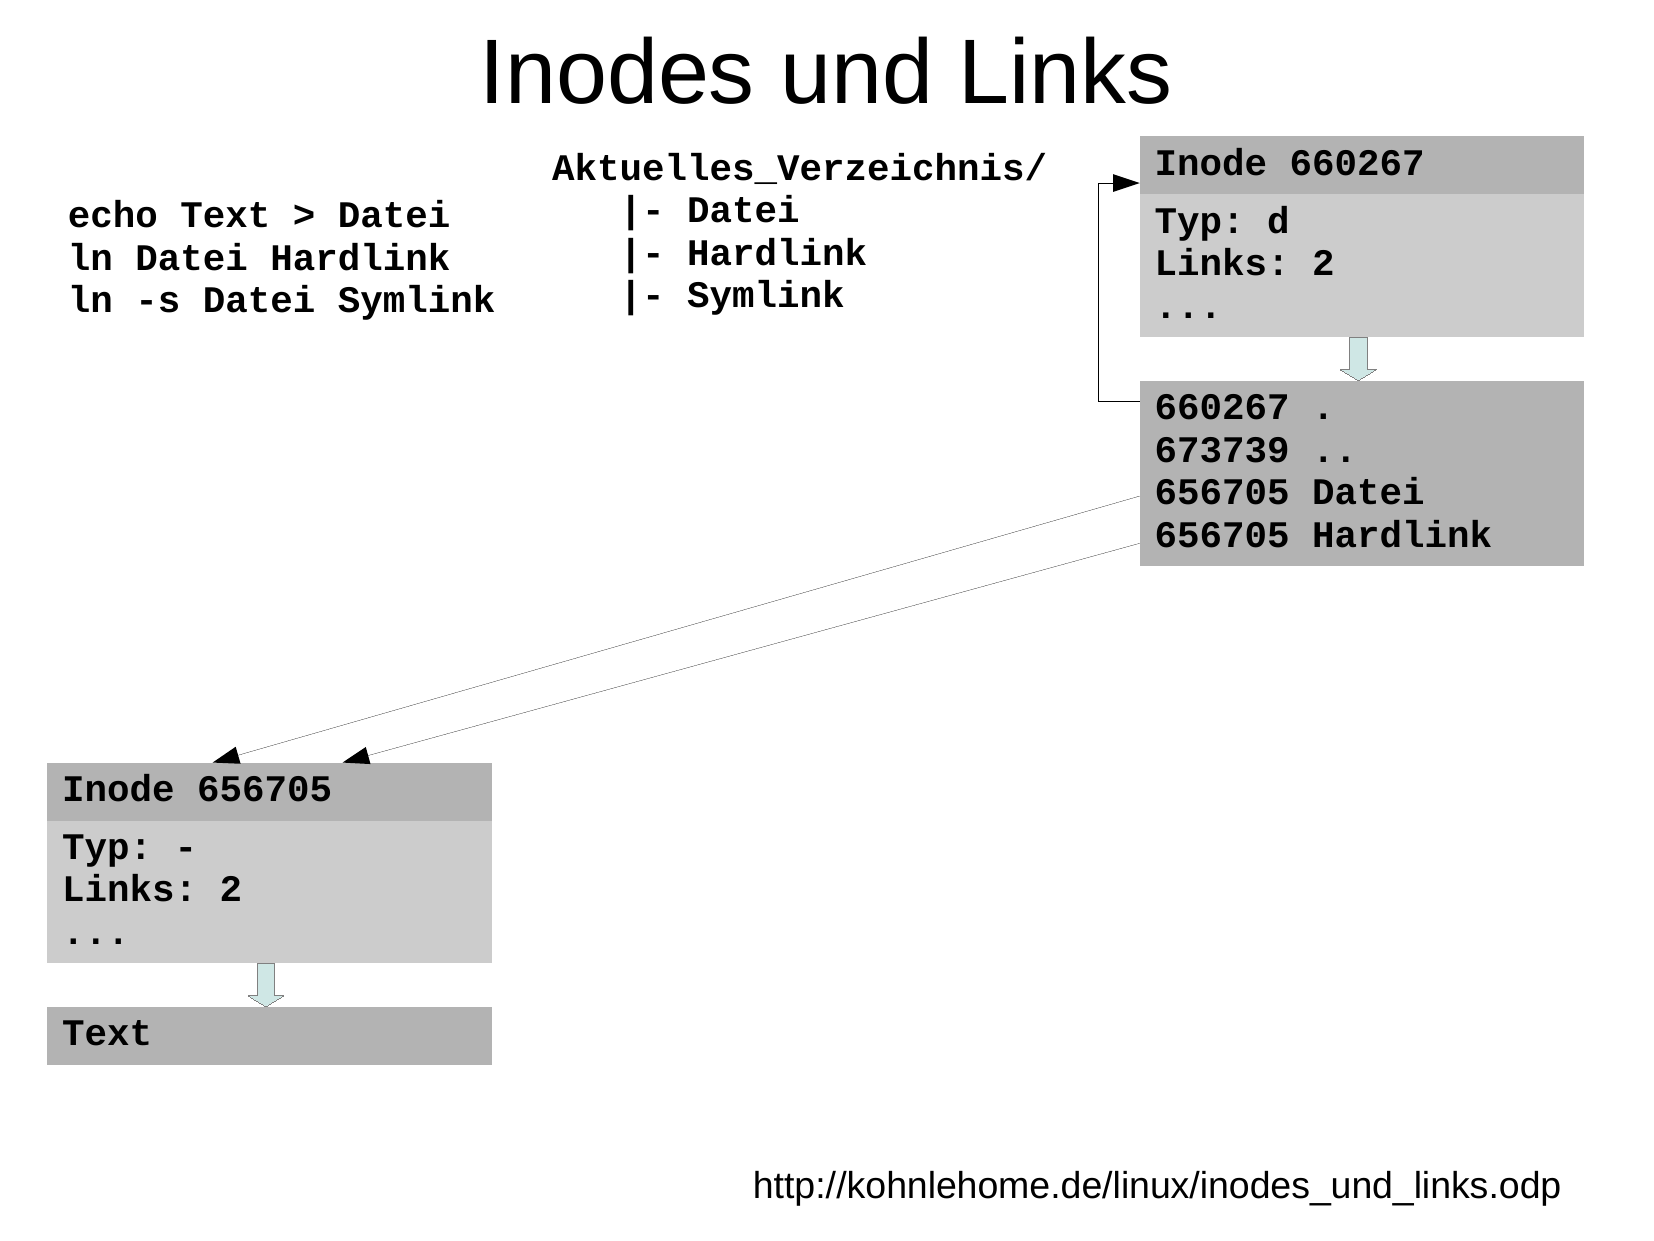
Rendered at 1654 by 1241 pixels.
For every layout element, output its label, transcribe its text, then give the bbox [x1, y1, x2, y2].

table_cell Typ: - Links: 2 ... [47, 821, 492, 963]
table_header 660267 . 673739 .. 656705 Datei 656705 Hardlink [1140, 381, 1584, 566]
table_cell Typ: d Links: 2 ... [1140, 194, 1584, 337]
text_box [1340, 337, 1377, 381]
title Inodes und Links [82, 20, 1571, 124]
text_box http://kohnlehome.de/linux/inodes_und_links.odp [738, 1157, 1577, 1215]
text_box echo Text > Datei ln Datei Hardlink ln -s Datei Symlink [53, 188, 511, 459]
table_header Inode 660267 [1140, 136, 1584, 194]
table_header Text [47, 1007, 492, 1065]
text_box [248, 963, 284, 1007]
table_header Inode 656705 [47, 763, 492, 821]
text_box Aktuelles_Verzeichnis/ |- Datei |- Hardlink |- Symlink [537, 141, 1063, 327]
